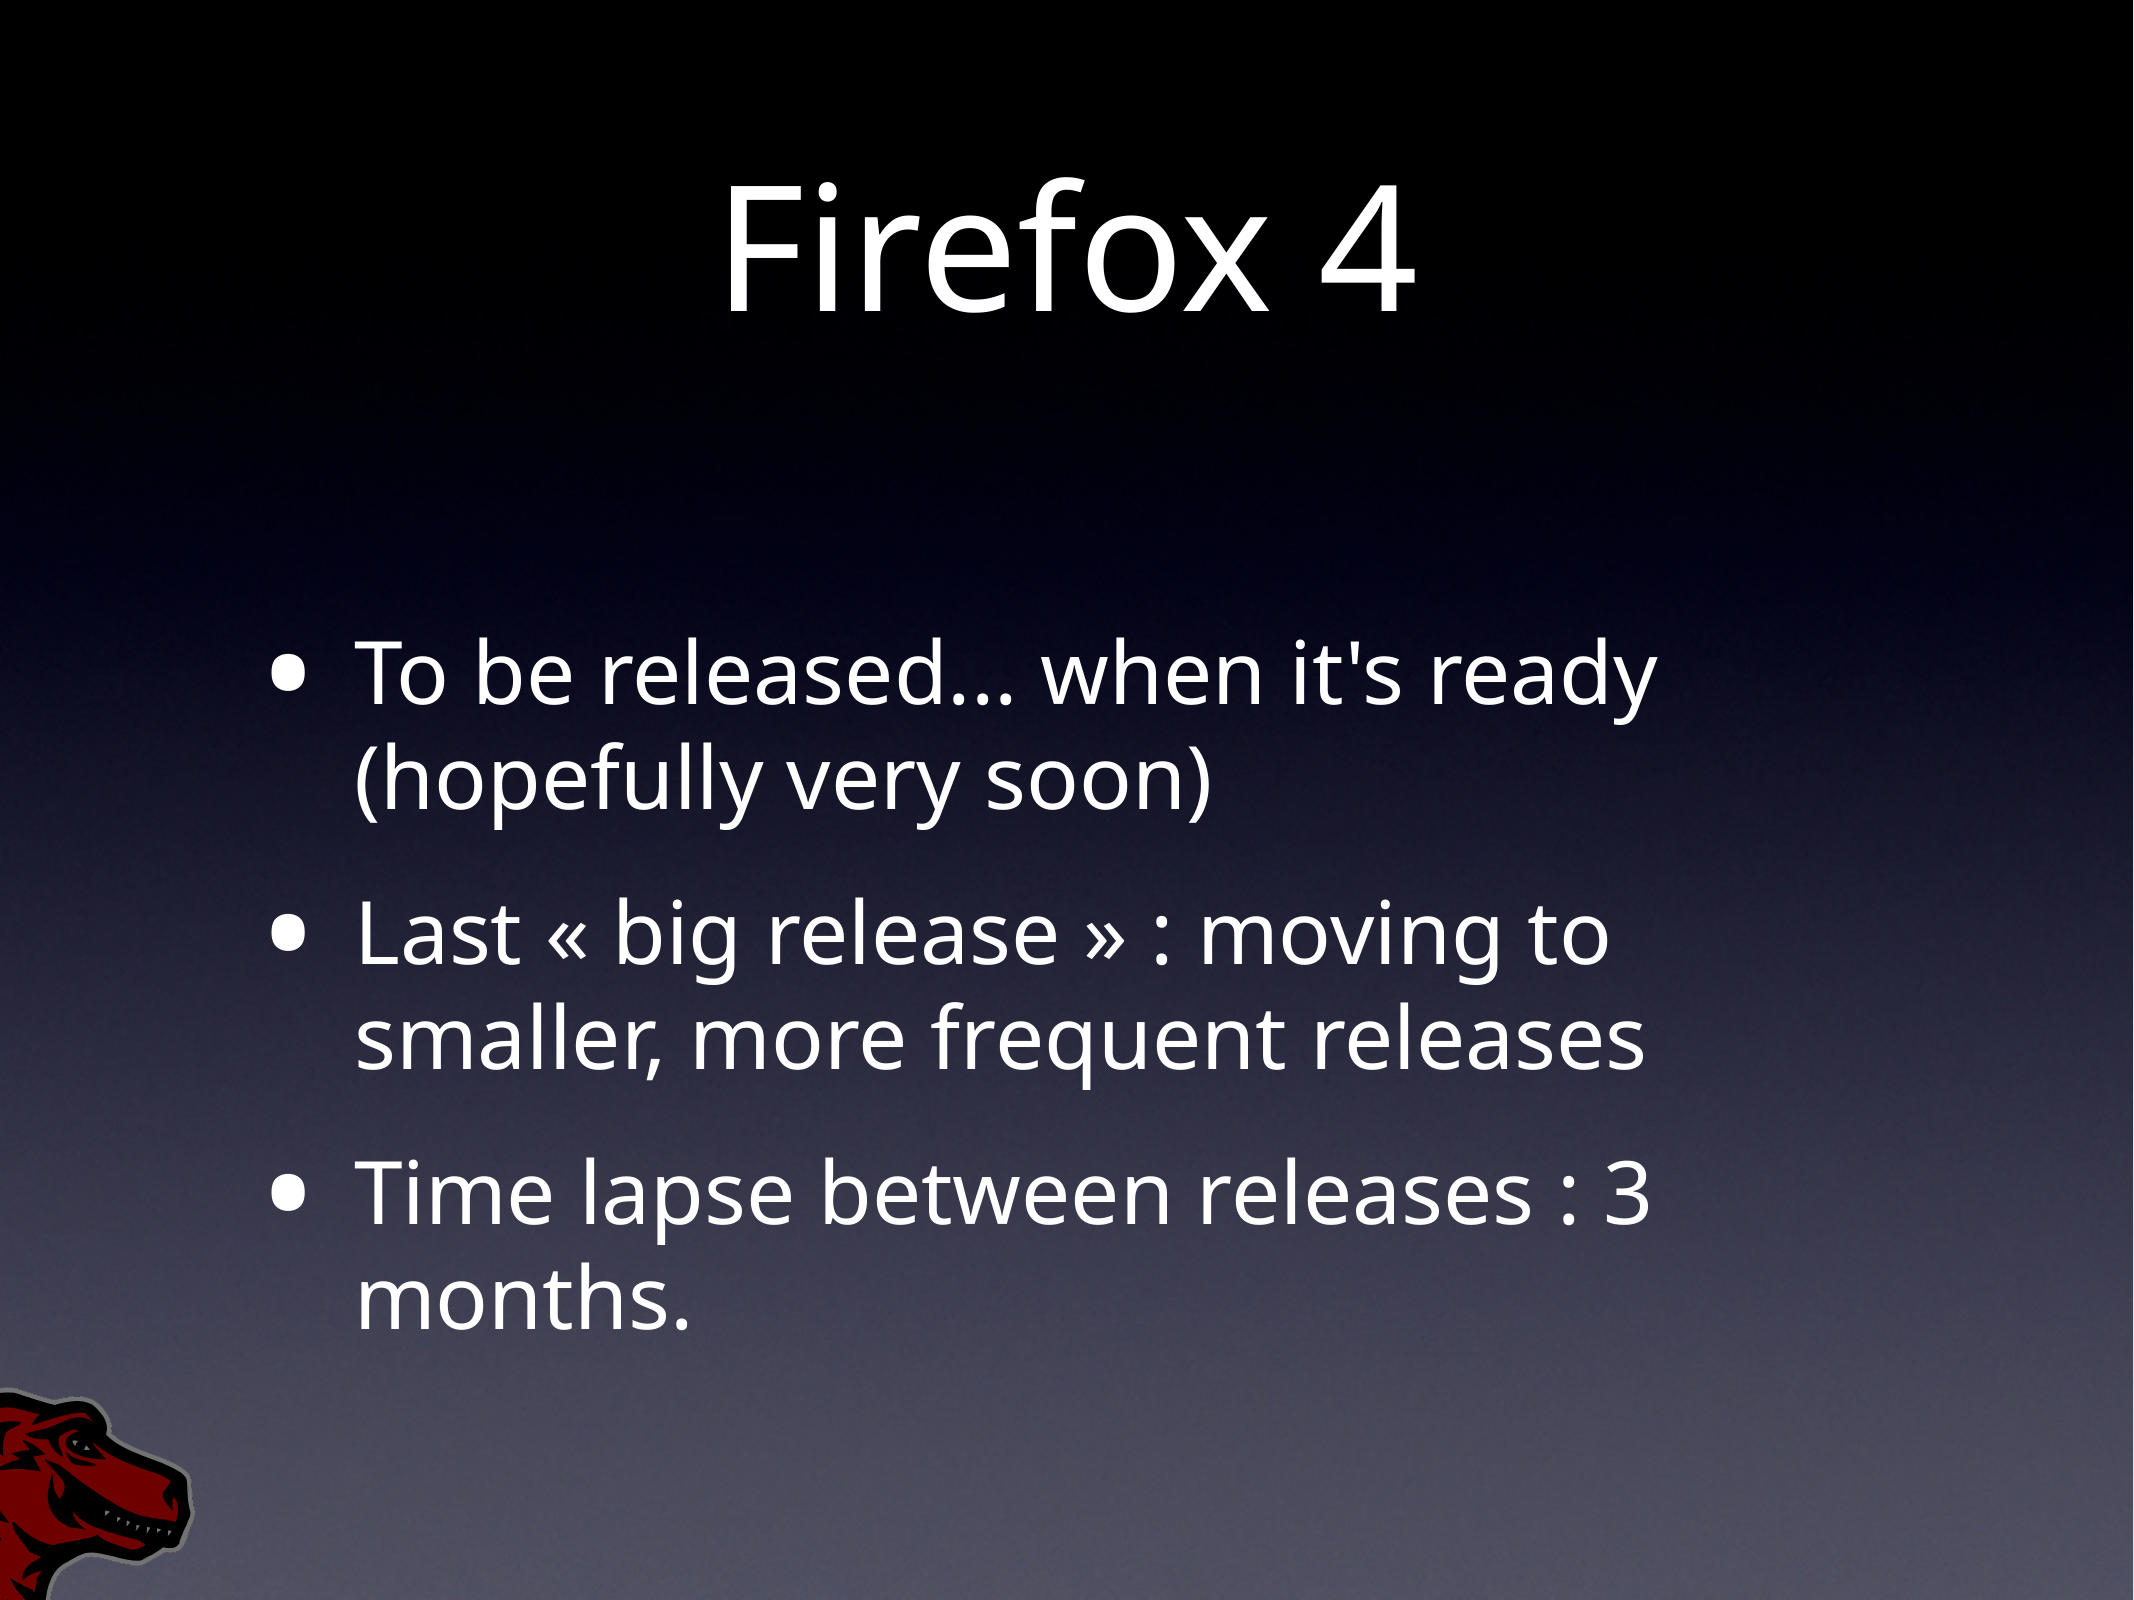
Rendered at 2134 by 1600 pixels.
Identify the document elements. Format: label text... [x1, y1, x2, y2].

list To be released... when it's ready (hopefully very soon) Last « big release » : moving to smaller, more frequent releases Time lapse between releases : 3 months. [208, 454, 1925, 1510]
title Firefox 4 [208, 23, 1925, 454]
picture [0, 0, 2134, 1600]
